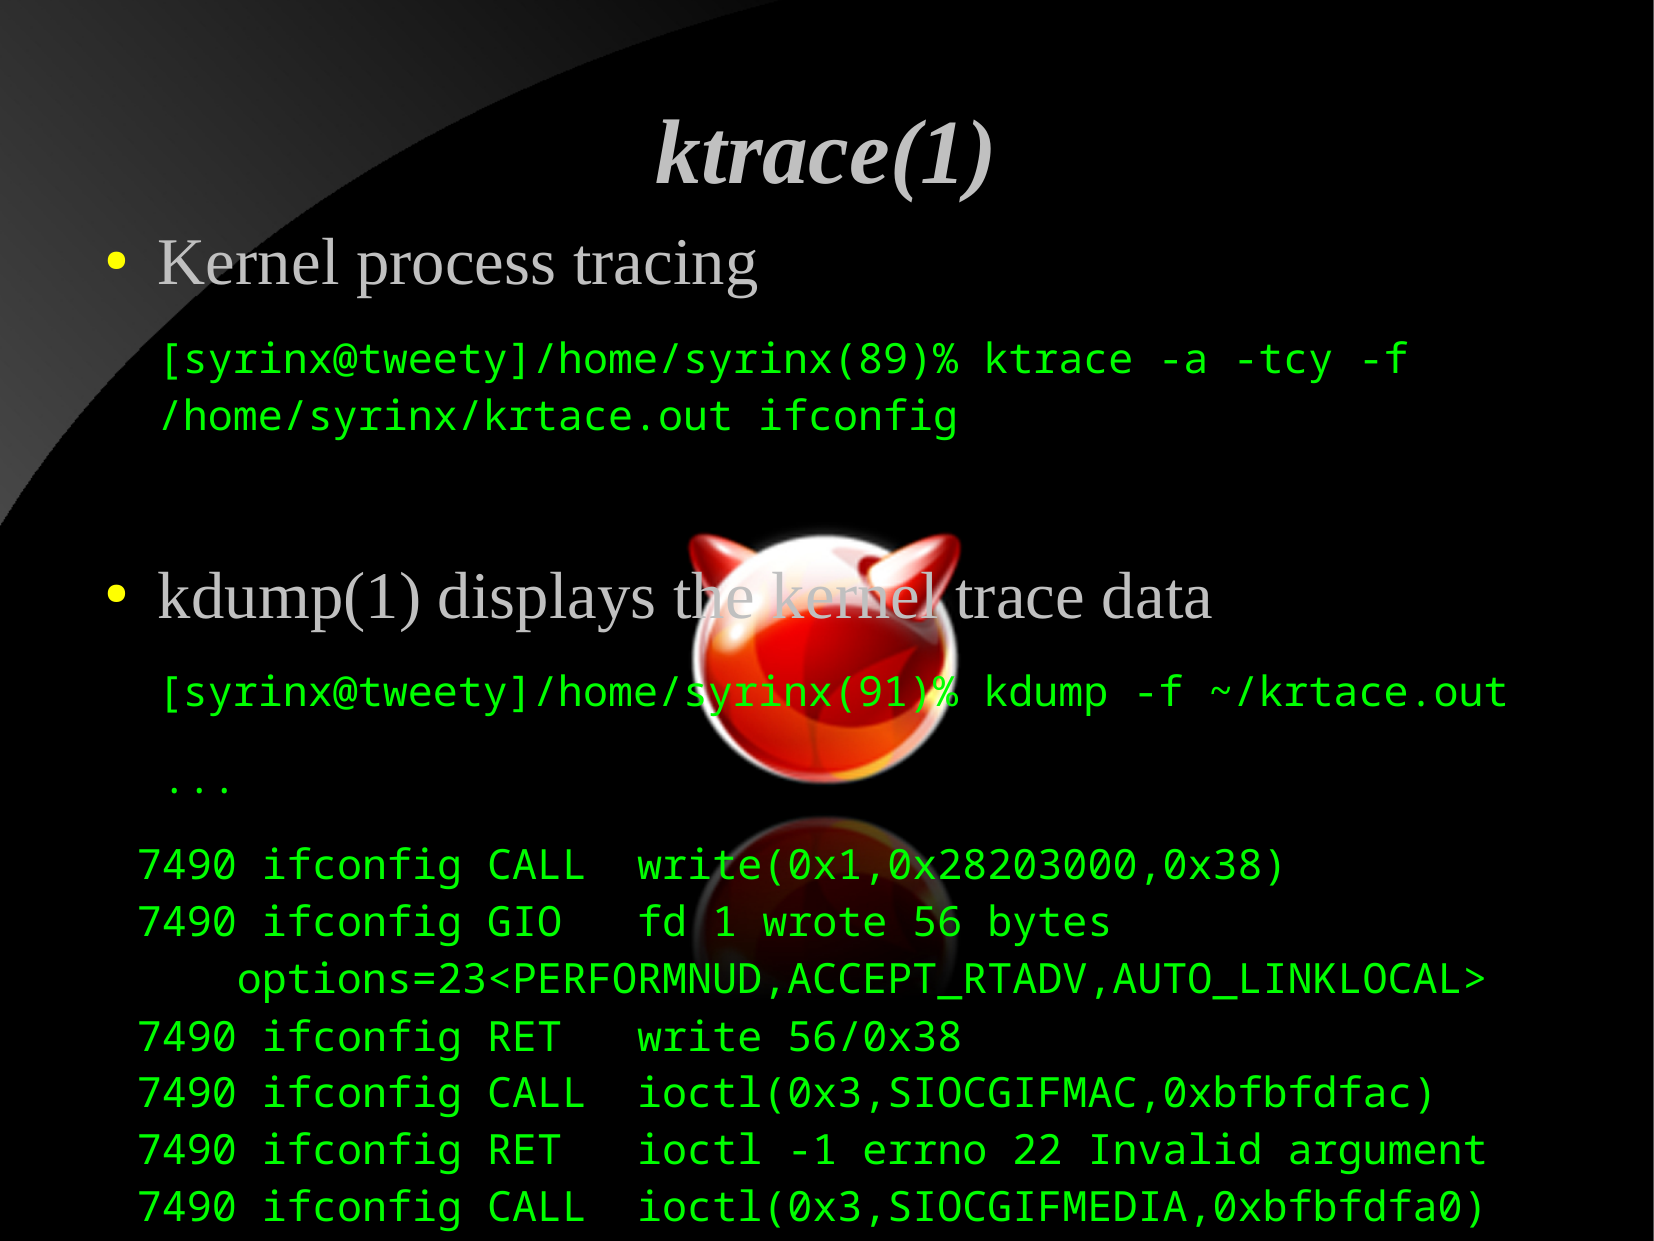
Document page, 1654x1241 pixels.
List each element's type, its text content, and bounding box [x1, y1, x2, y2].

title ktrace(1) [82, 56, 1571, 250]
list Kernel process tracing [syrinx@tweety]/home/syrinx(89)% ktrace -a -tcy -f /home/syrinx/krtace.out ifconfig kdump(1) displays the kernel trace data [syrinx@tweety]/home/syrinx(91)% kdump -f ~/krtace.out ... 7490 ifconfig CALL write(0x1,0x28203000,0x38) 7490 ifconfig GIO fd 1 wrote 56 bytes options=23<PERFORMNUD,ACCEPT_RTADV,AUTO_LINKLOCAL> 7490 ifconfig RET write 56/0x38 7490 ifconfig CALL ioctl(0x3,SIOCGIFMAC,0xbfbfdfac) 7490 ifconfig RET ioctl -1 errno 22 Invalid argument 7490 ifconfig CALL ioctl(0x3,SIOCGIFMEDIA,0xbfbfdfa0) ... [86, 225, 1576, 1182]
picture [0, 0, 1654, 1241]
